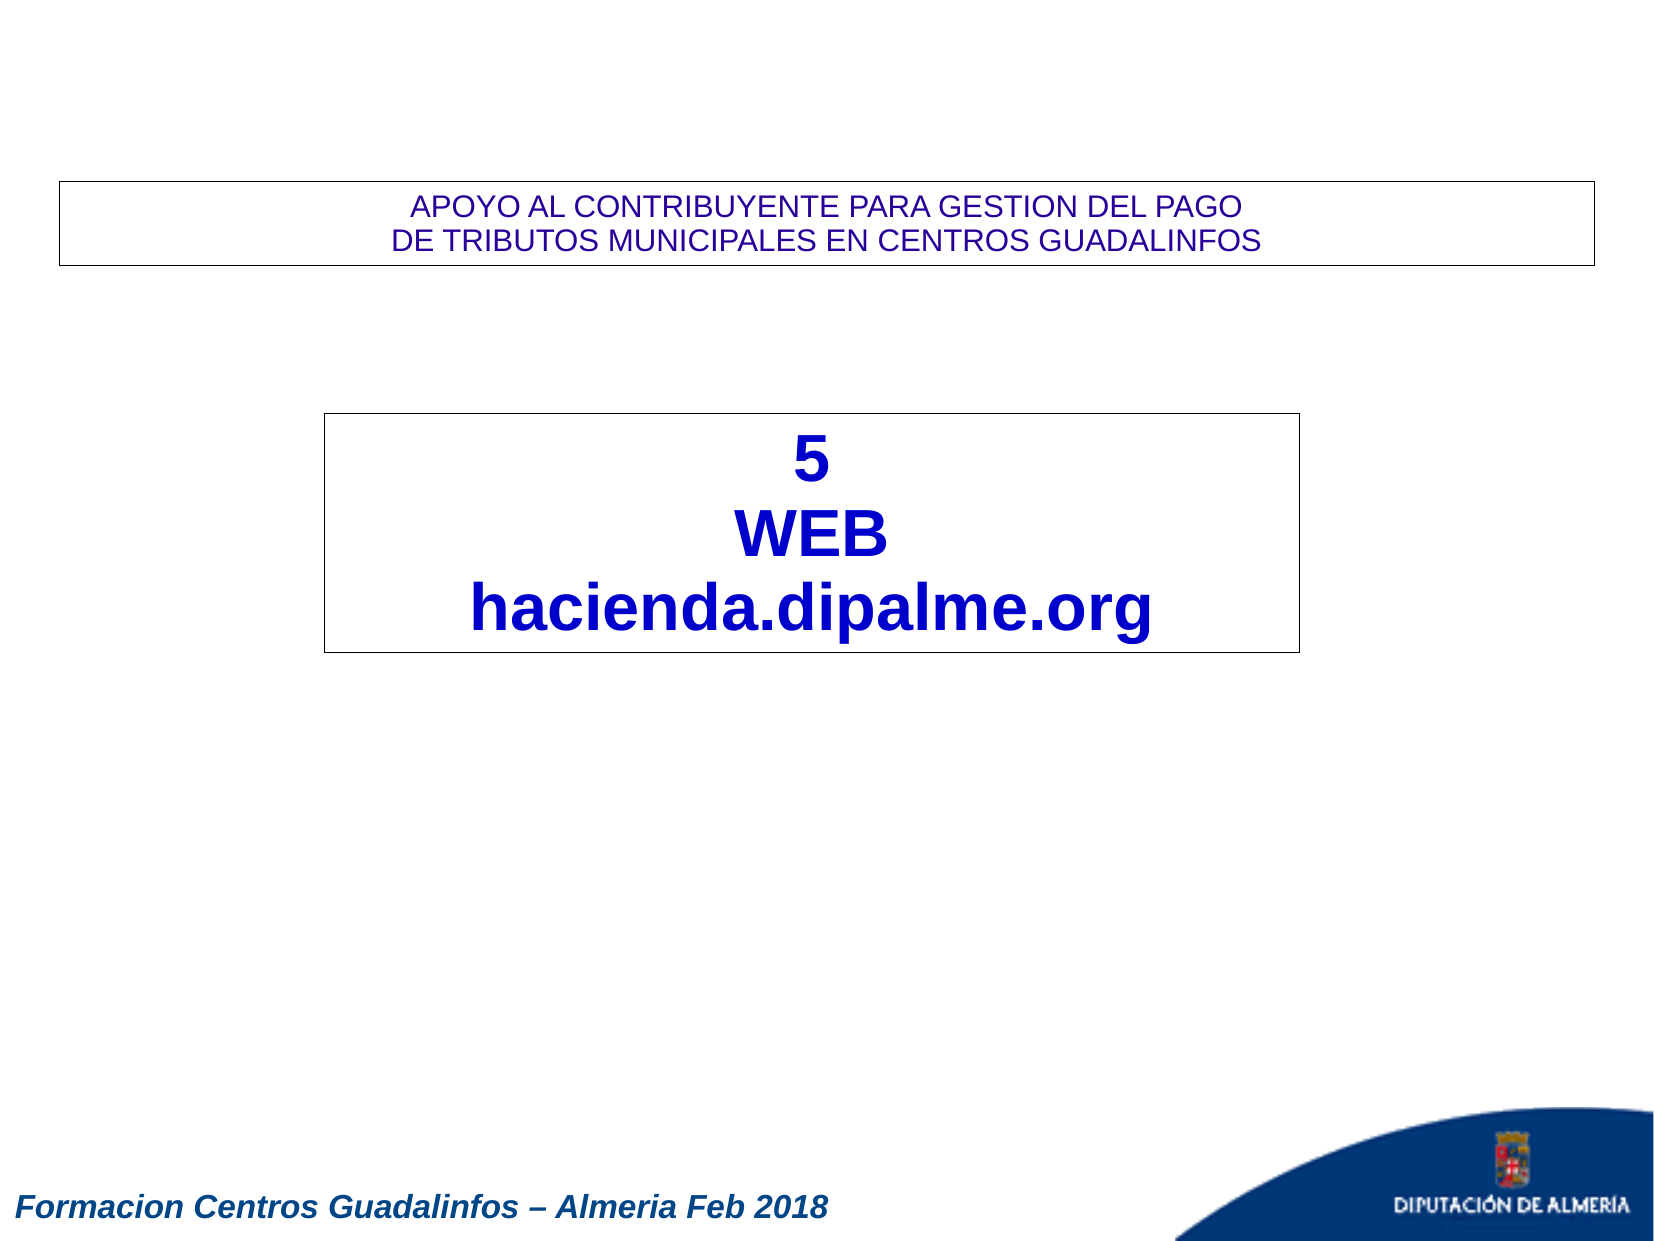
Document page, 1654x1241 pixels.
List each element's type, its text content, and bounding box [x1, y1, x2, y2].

text_box APOYO AL CONTRIBUYENTE PARA GESTION DEL PAGO DE TRIBUTOS MUNICIPALES EN CENTROS GUADALINFOS [59, 181, 1595, 266]
text_box 5 WEB hacienda.dipalme.org [324, 413, 1300, 653]
text_box Formacion Centros Guadalinfos – Almeria Feb 2018 [0, 1181, 845, 1234]
picture [1175, 1107, 1654, 1241]
